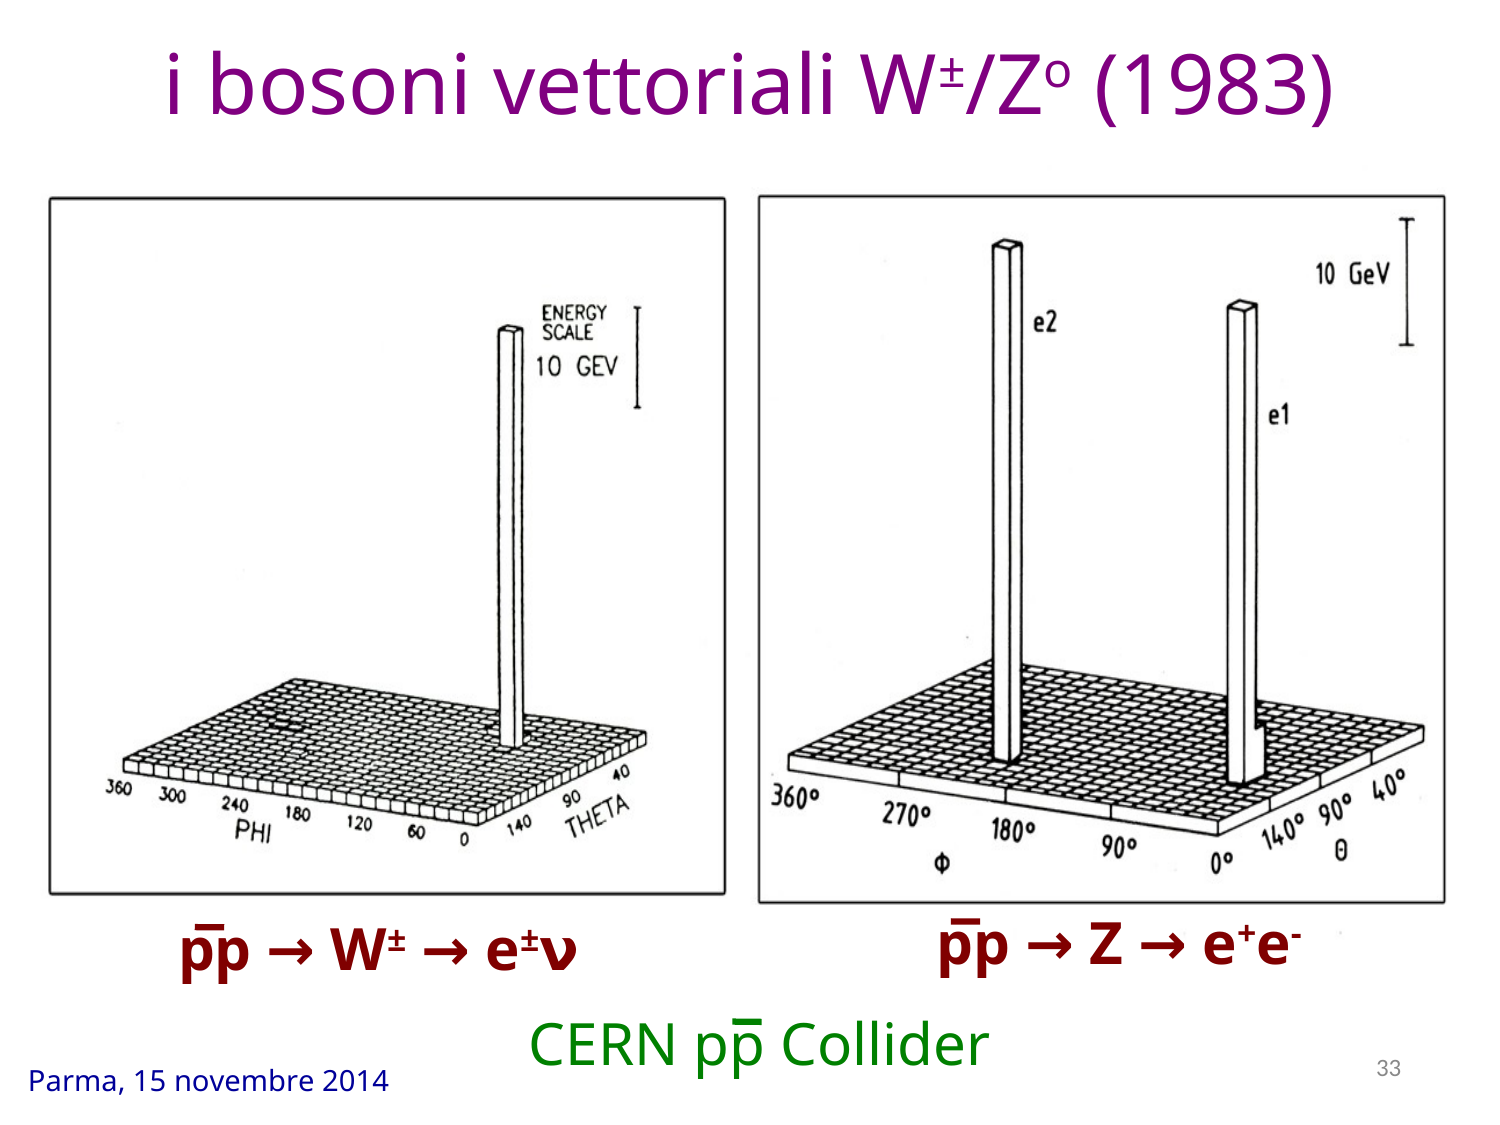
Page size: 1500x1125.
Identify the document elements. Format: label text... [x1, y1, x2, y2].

text_box pp → Z → e+e- [868, 891, 1371, 981]
text_box CERN pp Collider [177, 962, 1343, 1110]
text_box <numero> [1343, 1042, 1417, 1095]
picture [31, 165, 1474, 940]
text_box i bosoni vettoriali W±/Zo (1983) [75, 0, 1424, 148]
text_box pp → W± → e±ν [127, 897, 630, 987]
